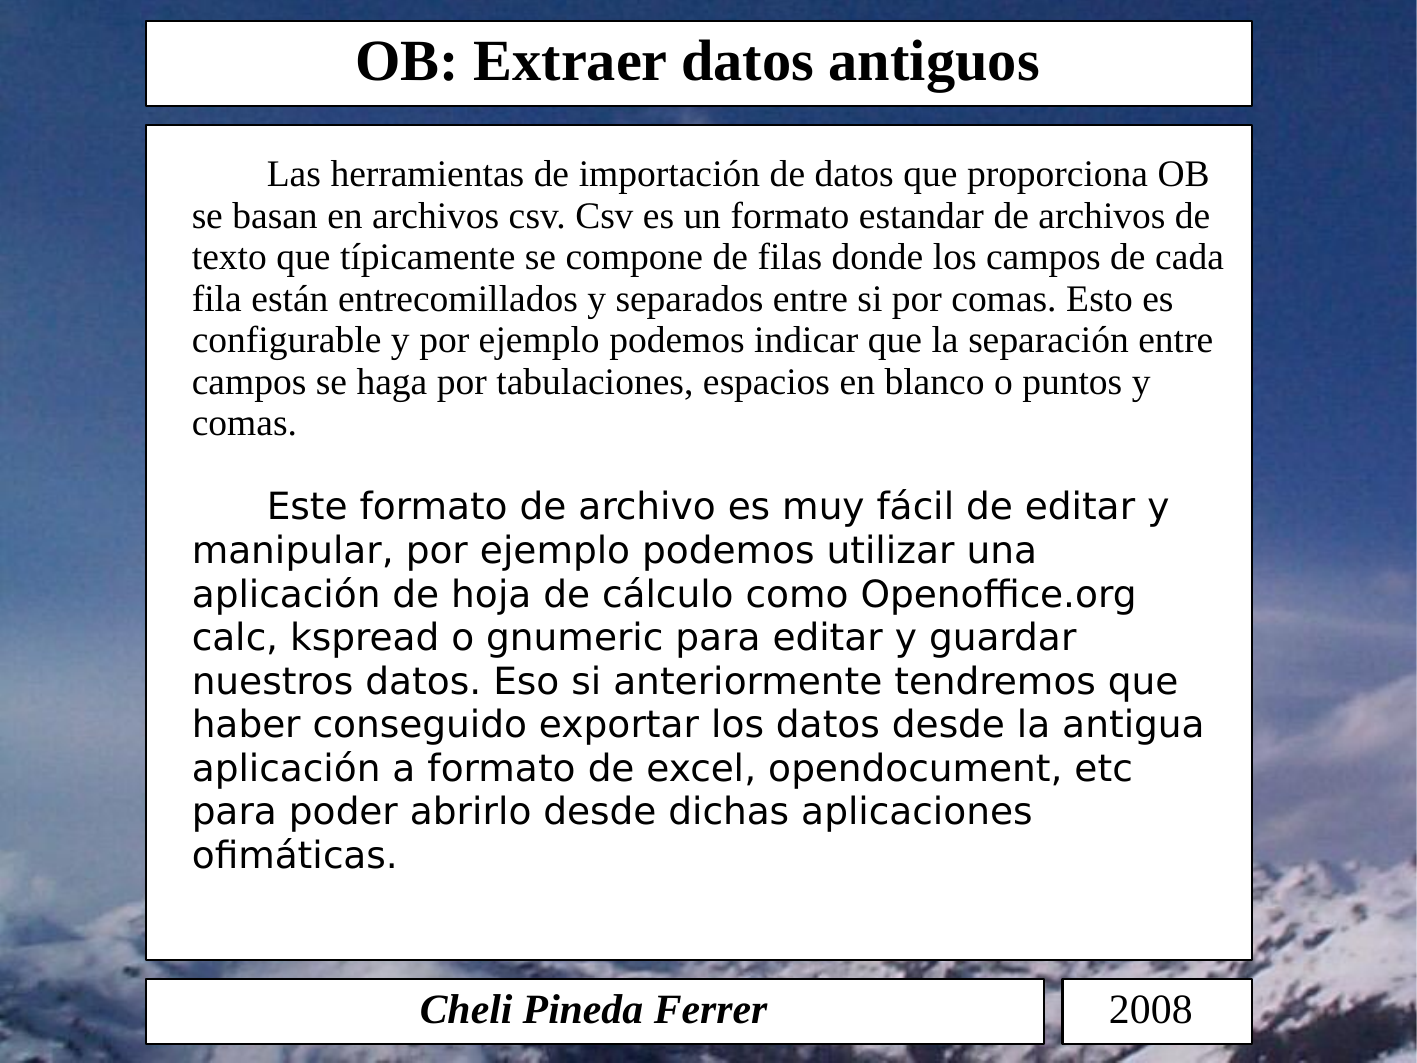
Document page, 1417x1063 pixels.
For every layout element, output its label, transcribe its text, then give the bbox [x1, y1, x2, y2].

picture [0, 0, 1417, 1063]
text_box Cheli Pineda Ferrer [145, 979, 1042, 1046]
text_box OB: Extraer datos antiguos [166, 20, 1230, 105]
text_box 2008 [1062, 979, 1251, 1046]
text_box Las herramientas de importación de datos que proporciona OB se basan en archivos csv. Csv es un formato estandar de archivos de texto que típicamente se compone de filas donde los campos de cada fila están entrecomillados y separados entre si por comas. Esto es configurable y por ejemplo podemos indicar que la separación entre campos se haga por tabulaciones, espacios en blanco o puntos y comas. Este formato de archivo es muy fácil de editar y manipular, por ejemplo podemos utilizar una aplicación de hoja de cálculo como Openoffice.org calc, kspread o gnumeric para editar y guardar nuestros datos. Eso si anteriormente tendremos que haber conseguido exportar los datos desde la antigua aplicación a formato de excel, opendocument, etc para poder abrirlo desde dichas aplicaciones ofimáticas. [177, 145, 1242, 796]
text_box [145, 125, 1253, 961]
text_box [145, 20, 1253, 107]
